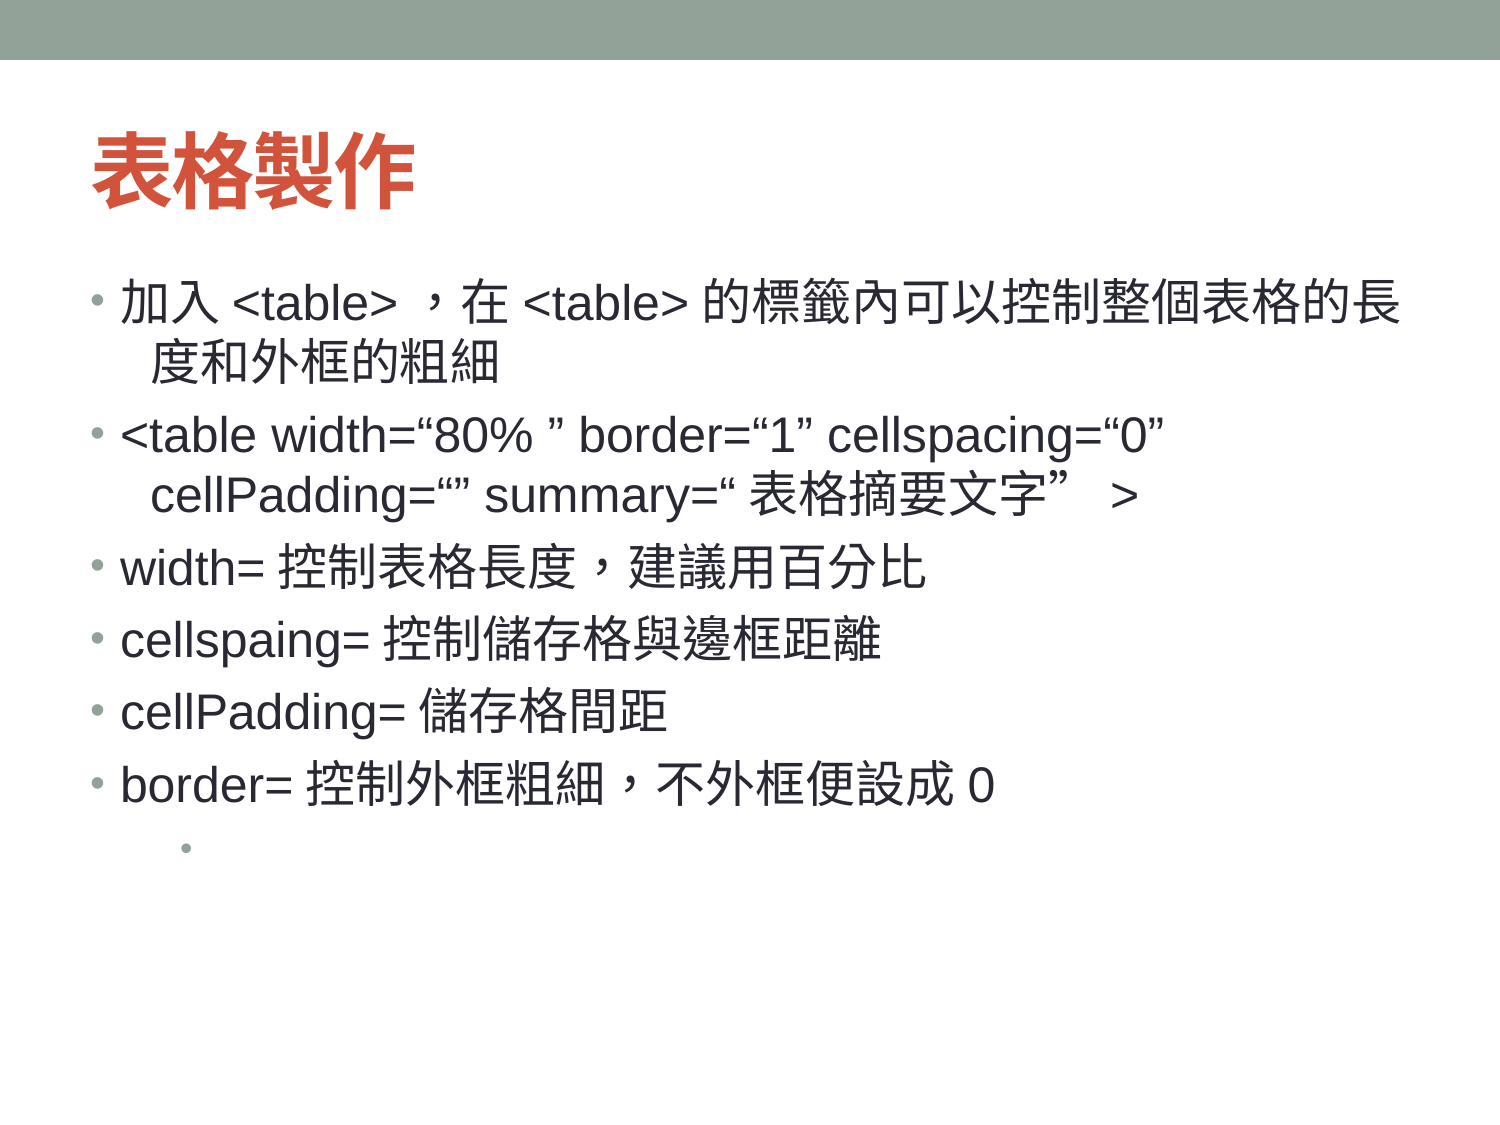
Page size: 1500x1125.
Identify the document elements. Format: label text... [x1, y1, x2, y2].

title 表格製作 [75, 87, 1426, 251]
list 加入<table>，在<table>的標籤內可以控制整個表格的長度和外框的粗細 <table width=“80% ” border=“1” cellspacing=“0” cellPadding=“” summary=“表格摘要文字”> width=控制表格長度，建議用百分比 cellspaing=控制儲存格與邊框距離 cellPadding=儲存格間距 border=控制外框粗細，不外框便設成0 [75, 262, 1426, 1063]
